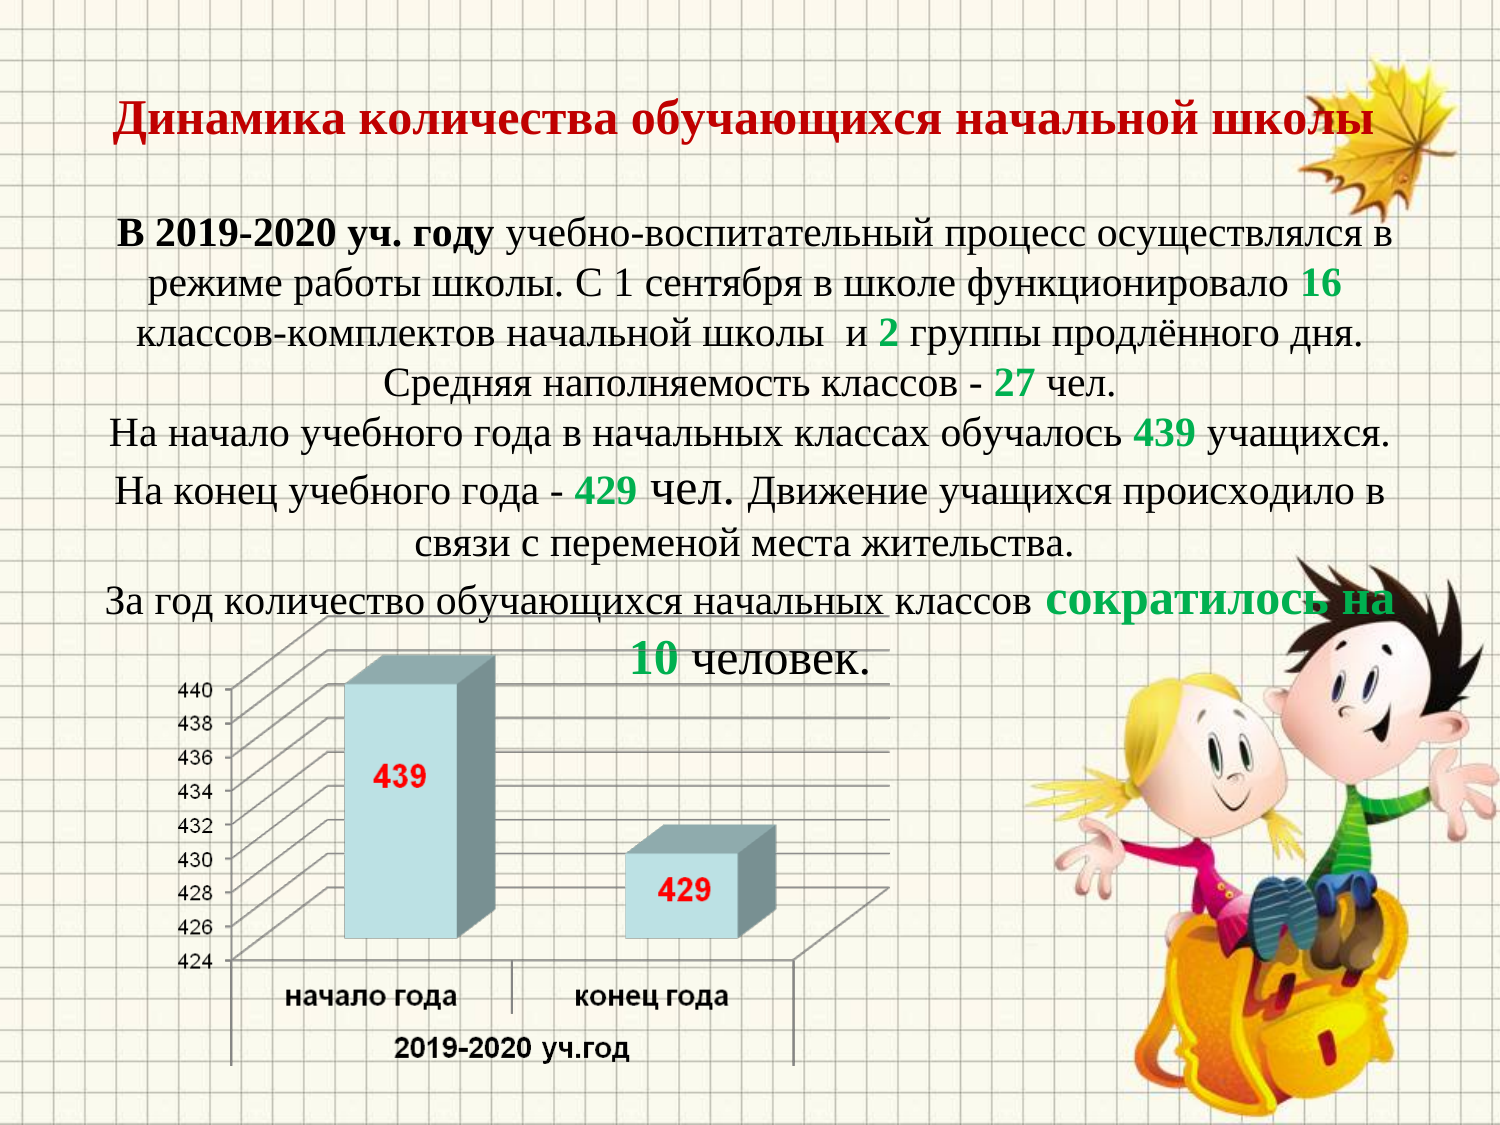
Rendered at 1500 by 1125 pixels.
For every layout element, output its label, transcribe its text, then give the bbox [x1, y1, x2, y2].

picture [0, 0, 1500, 1125]
title Динамика количества обучающихся начальной школы В 2019-2020 уч. году учебно-воспитательный процесс осуществлялся в режиме работы школы. С 1 сентября в школе функционировало 16 классов-комплектов начальной школы и 2 группы продлённого дня. Средняя наполняемость классов - 27 чел. На начало учебного года в начальных классах обучалось 439 учащихся. На конец учебного года - 429 чел. Движение учащихся происходило в связи с переменой места жительства. За год количество обучающихся начальных классов сократилось на 10 человек. [75, 66, 1426, 764]
